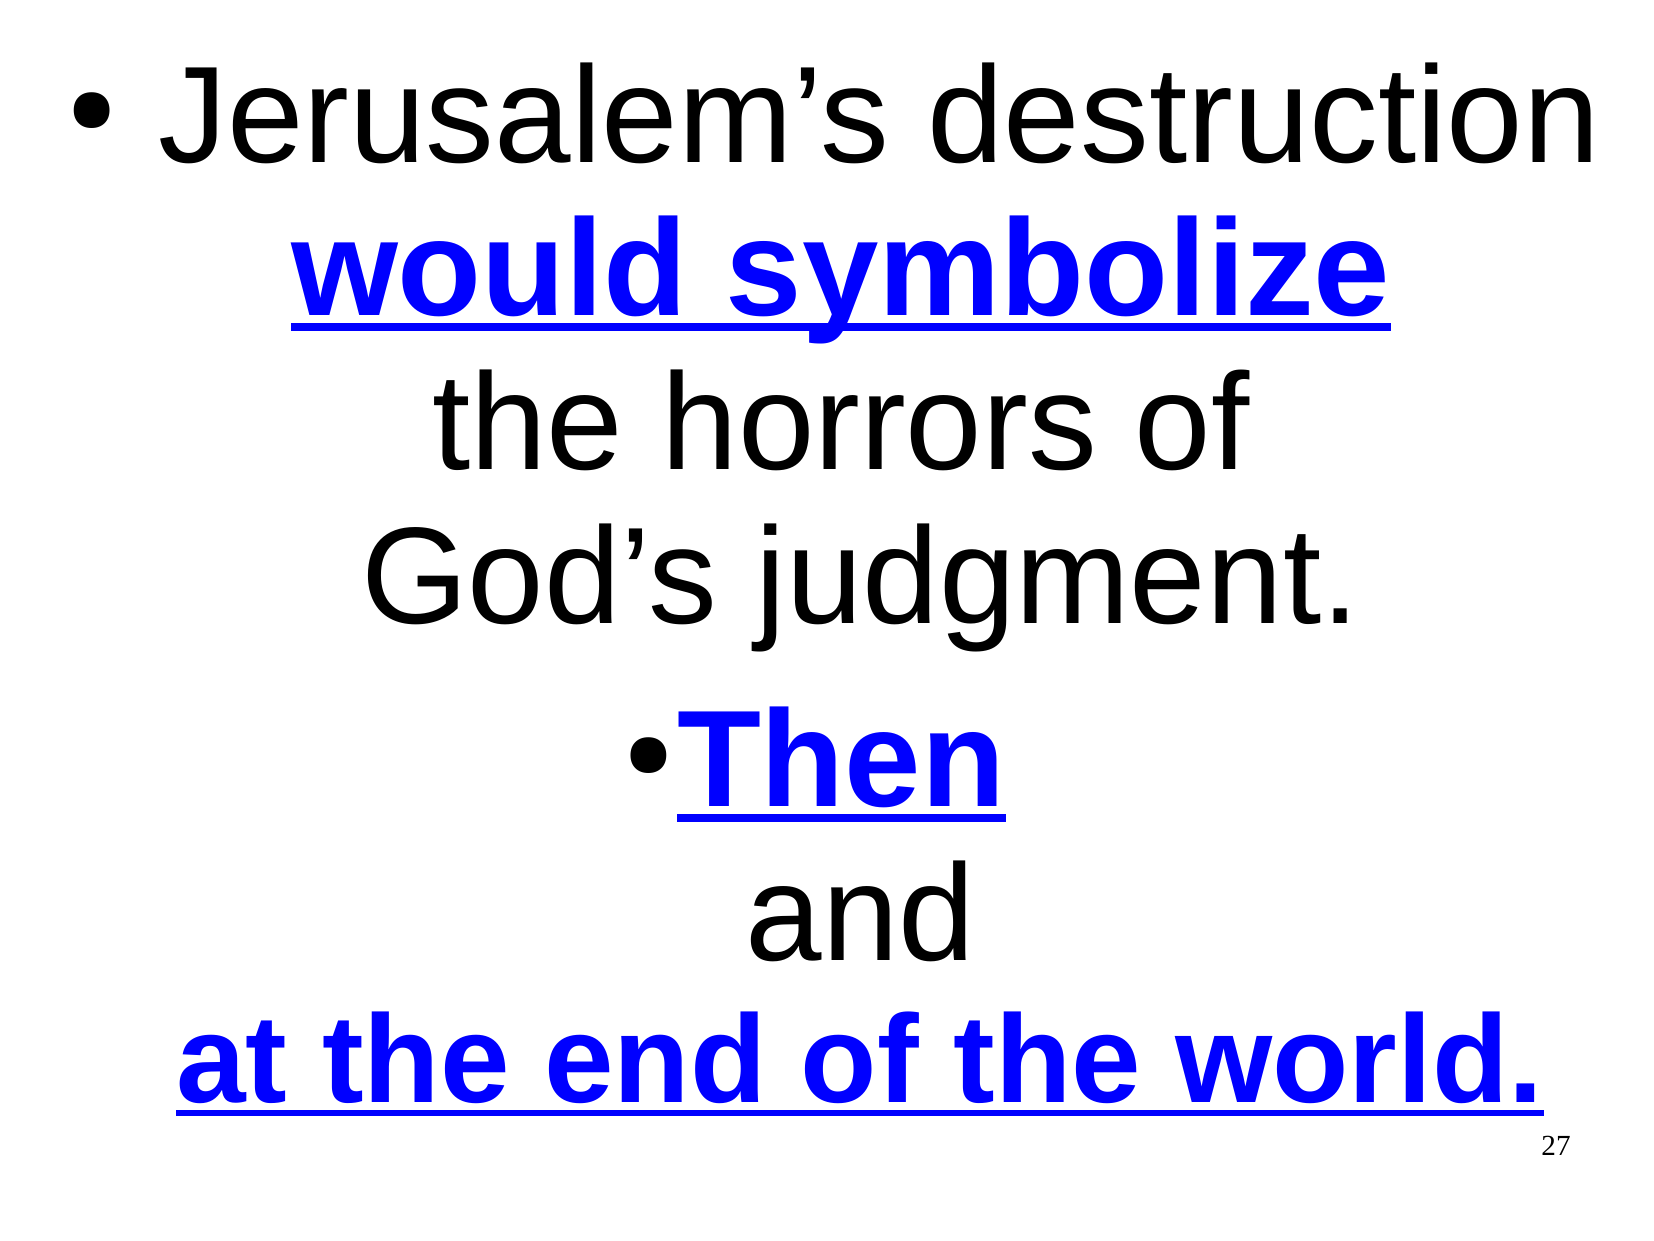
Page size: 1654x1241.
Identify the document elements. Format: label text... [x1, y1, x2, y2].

list Jerusalem’s destruction would symbolize the horrors of God’s judgment. Then and at the end of the world. [37, 37, 1613, 1201]
